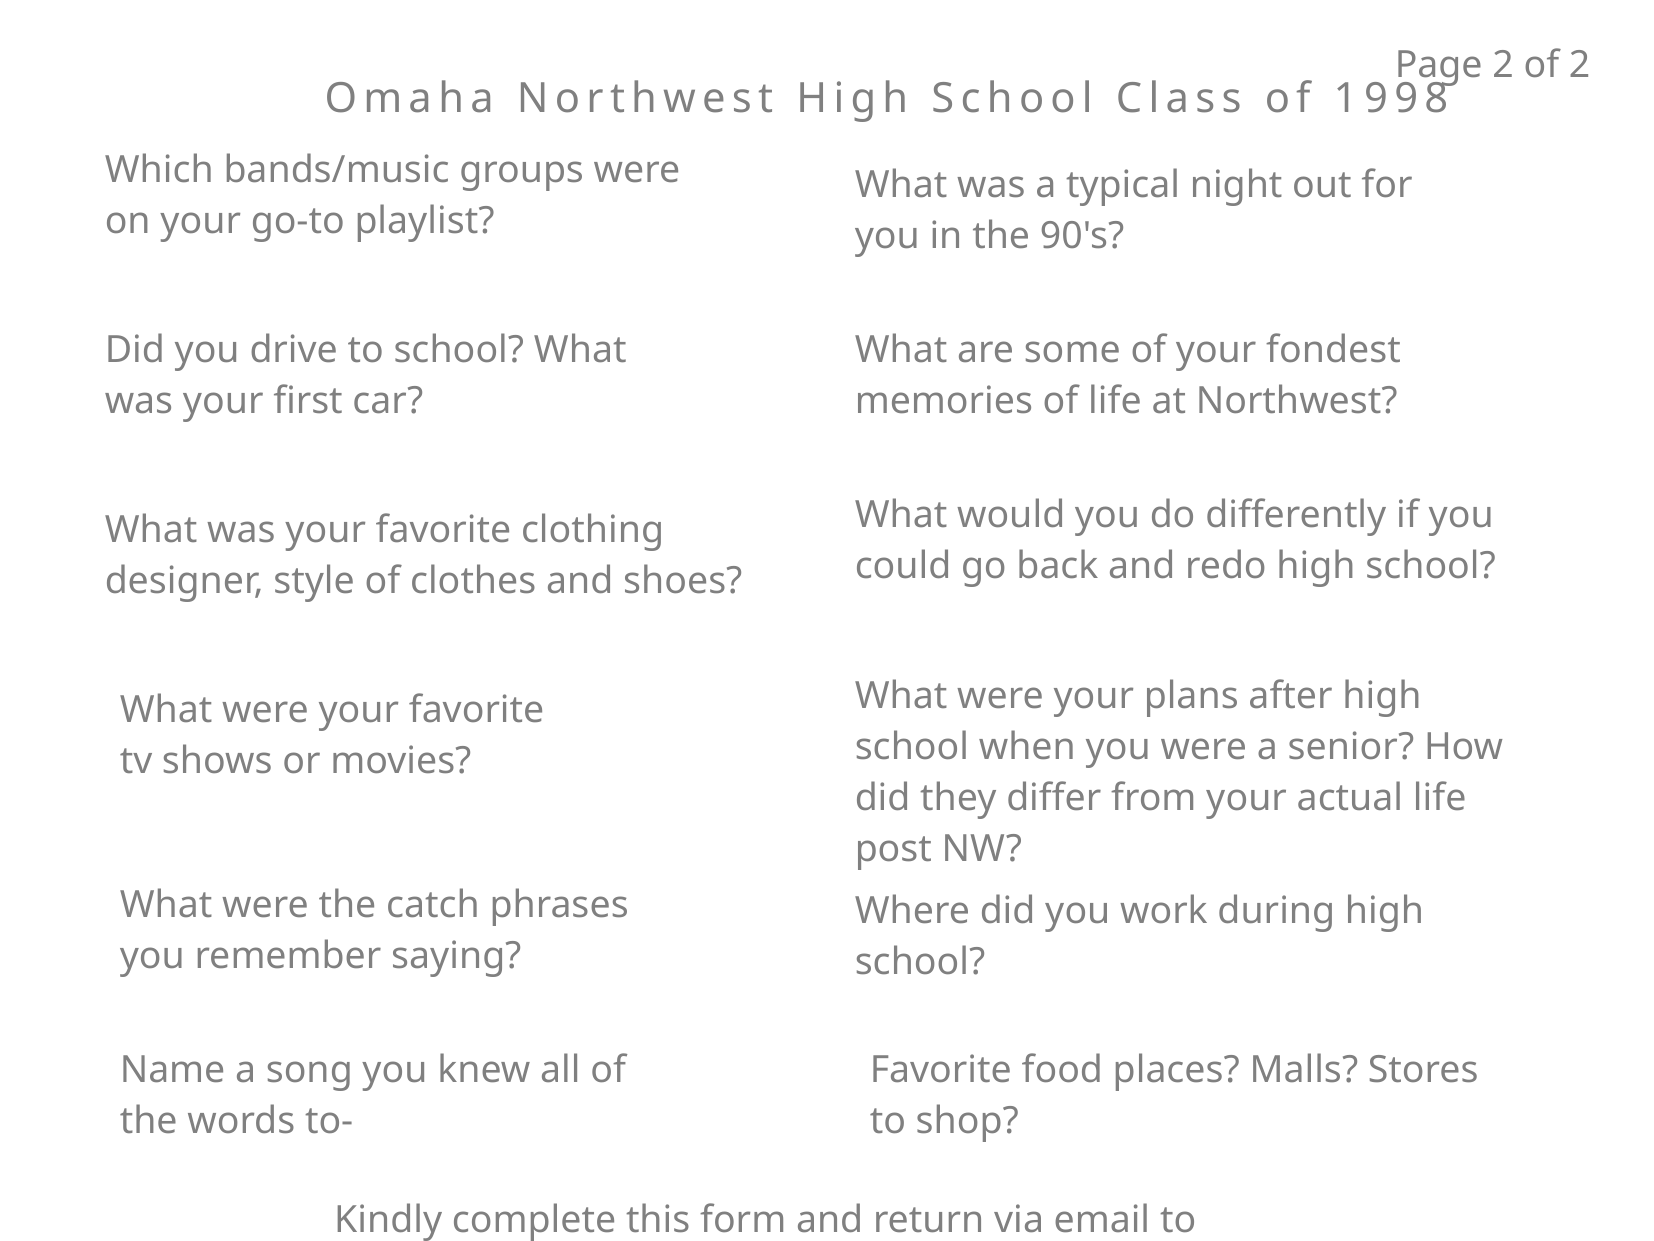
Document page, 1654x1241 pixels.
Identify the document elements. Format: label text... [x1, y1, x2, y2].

text_box What would you do differently if you could go back and redo high school? [840, 480, 1591, 601]
text_box Where did you work during high school? [840, 876, 1531, 976]
text_box What were the catch phrases you remember saying? [105, 870, 646, 976]
text_box What were your plans after high school when you were a senior? How did they differ from your actual life post NW? [840, 661, 1546, 856]
text_box What was a typical night out for you in the 90's? [840, 150, 1441, 256]
text_box Kindly complete this form and return via email to staceysantley@outlook.com [165, 1185, 1367, 1241]
text_box What are some of your fondest memories of life at Northwest? [840, 315, 1531, 435]
text_box Name a song you knew all of the words to- [105, 1035, 661, 1140]
text_box Did you drive to school? What was your first car? [90, 315, 691, 421]
text_box Omaha Northwest High School Class of 1998 [309, 60, 1351, 125]
text_box What were your favorite tv shows or movies? [105, 675, 601, 781]
text_box Favorite food places? Malls? Stores to shop? [855, 1035, 1501, 1140]
text_box Page 2 of 2 [1380, 30, 1636, 121]
text_box Which bands/music groups were on your go-to playlist? [90, 135, 706, 241]
text_box What was your favorite clothing designer, style of clothes and shoes? [90, 495, 766, 630]
